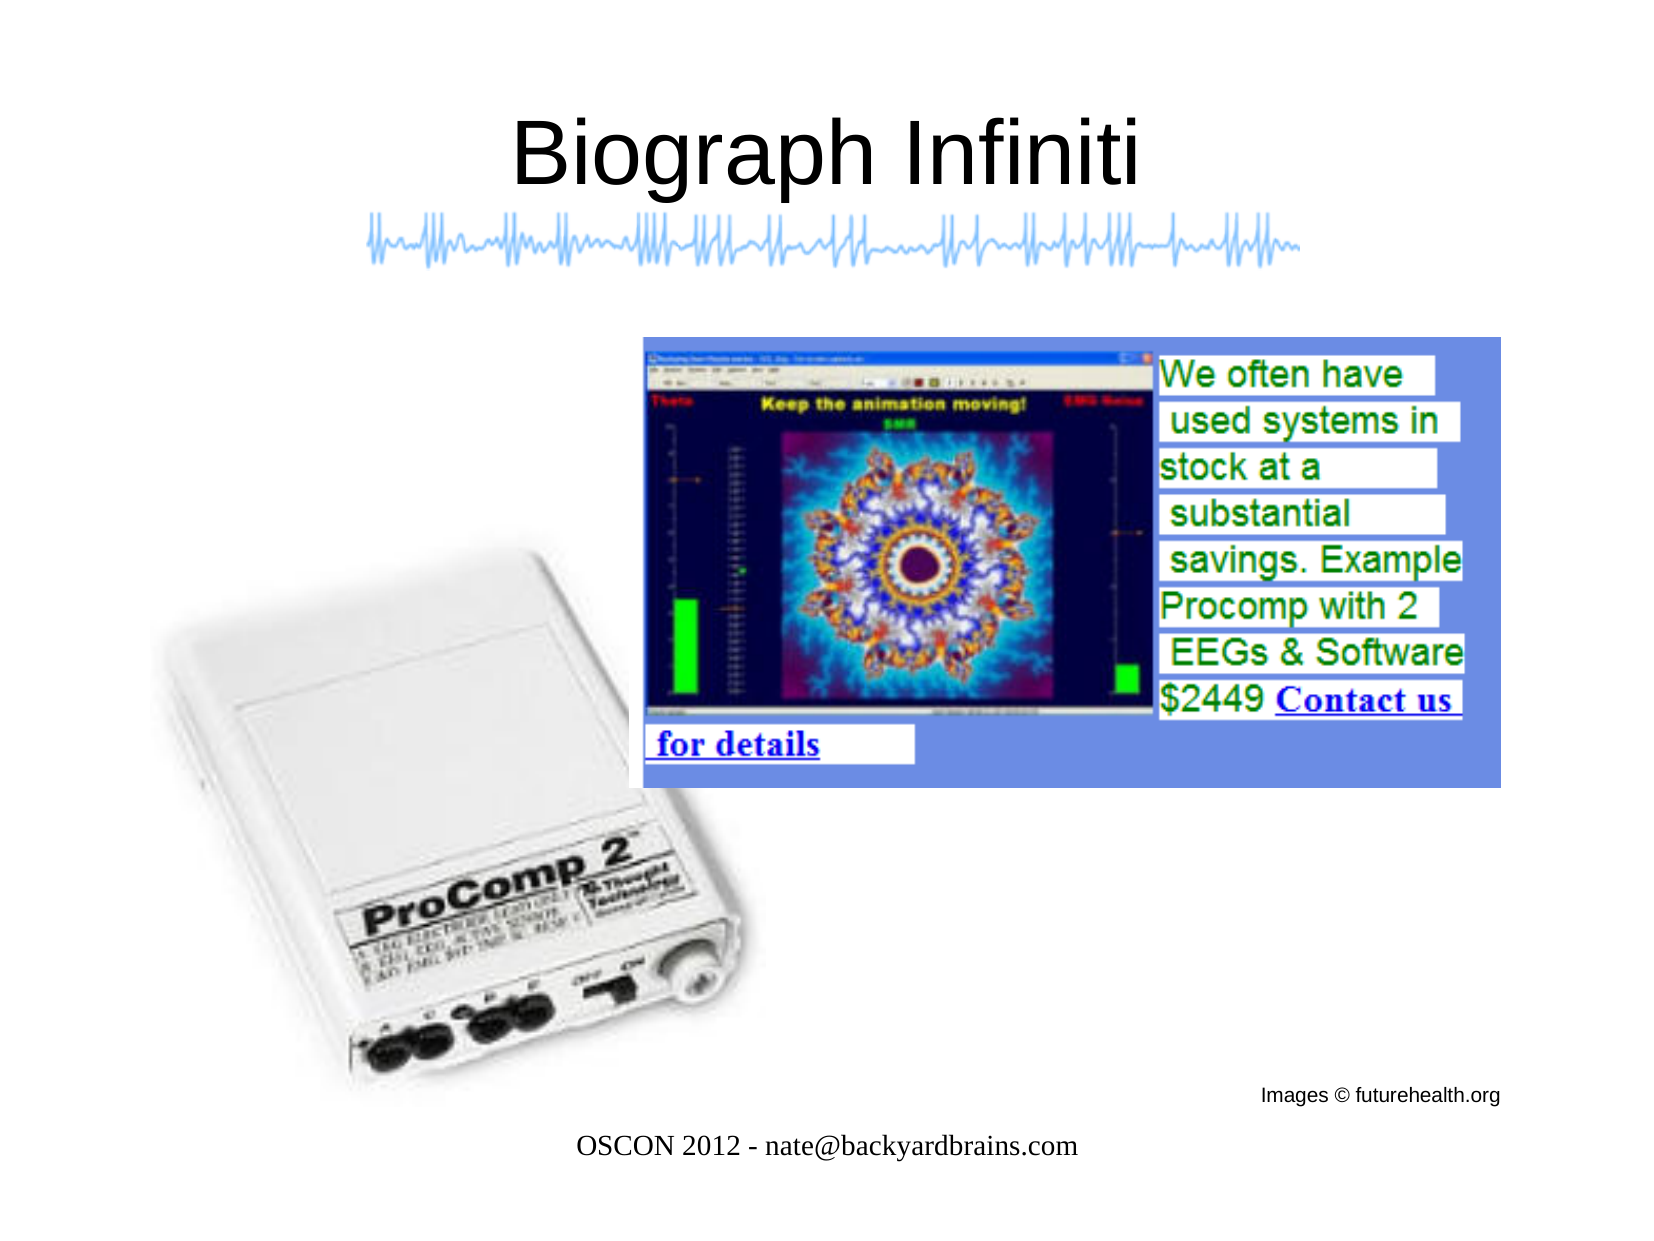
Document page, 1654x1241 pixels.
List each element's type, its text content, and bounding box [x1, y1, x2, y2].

title Biograph Infiniti [82, 56, 1571, 250]
picture [366, 209, 1300, 271]
picture [150, 337, 1501, 1107]
title Images © futurehealth.org [1162, 1065, 1599, 1126]
